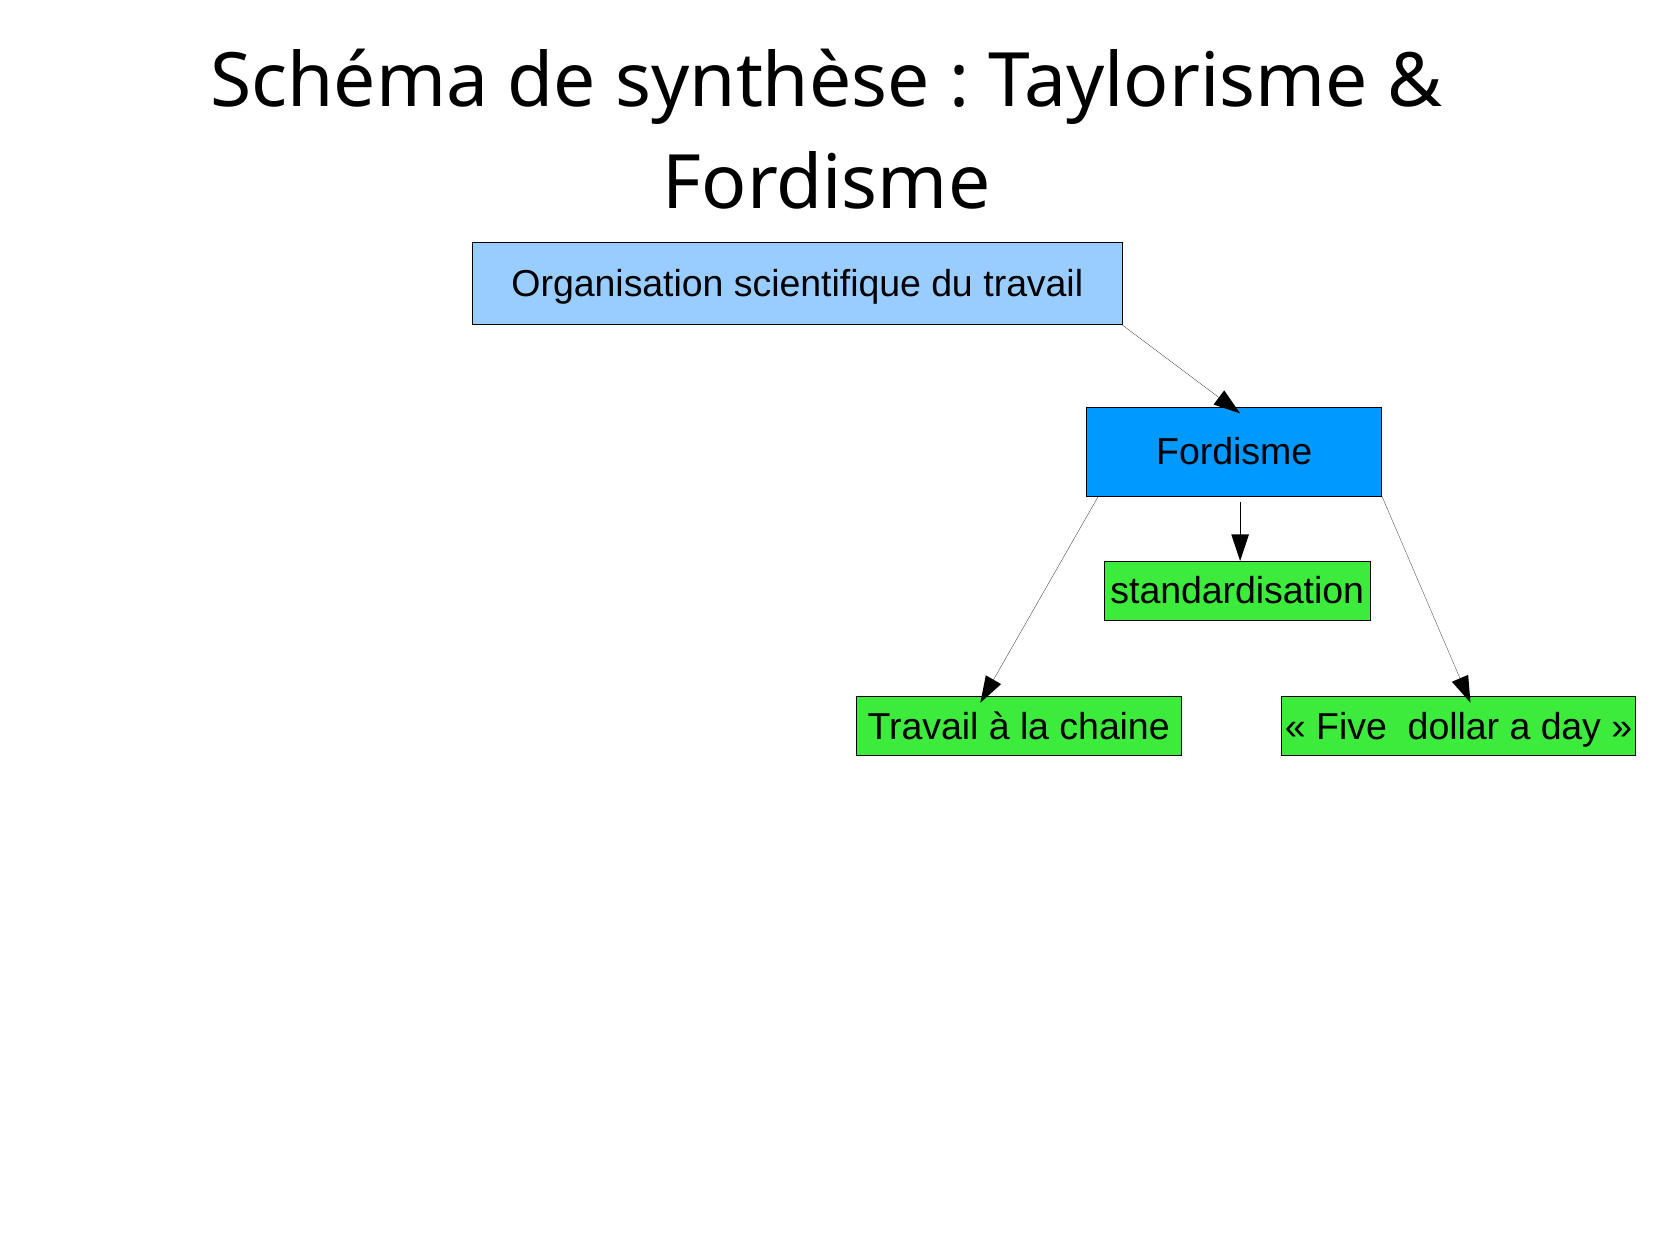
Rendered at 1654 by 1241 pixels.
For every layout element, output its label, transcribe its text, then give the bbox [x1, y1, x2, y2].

text_box Organisation scientifique du travail [472, 242, 1123, 325]
text_box Travail à la chaine [856, 696, 1182, 756]
text_box Fordisme [1086, 407, 1382, 497]
text_box « Five dollar a day » [1281, 696, 1636, 756]
text_box standardisation [1104, 561, 1371, 621]
title Schéma de synthèse : Taylorisme & Fordisme [82, 49, 1571, 207]
